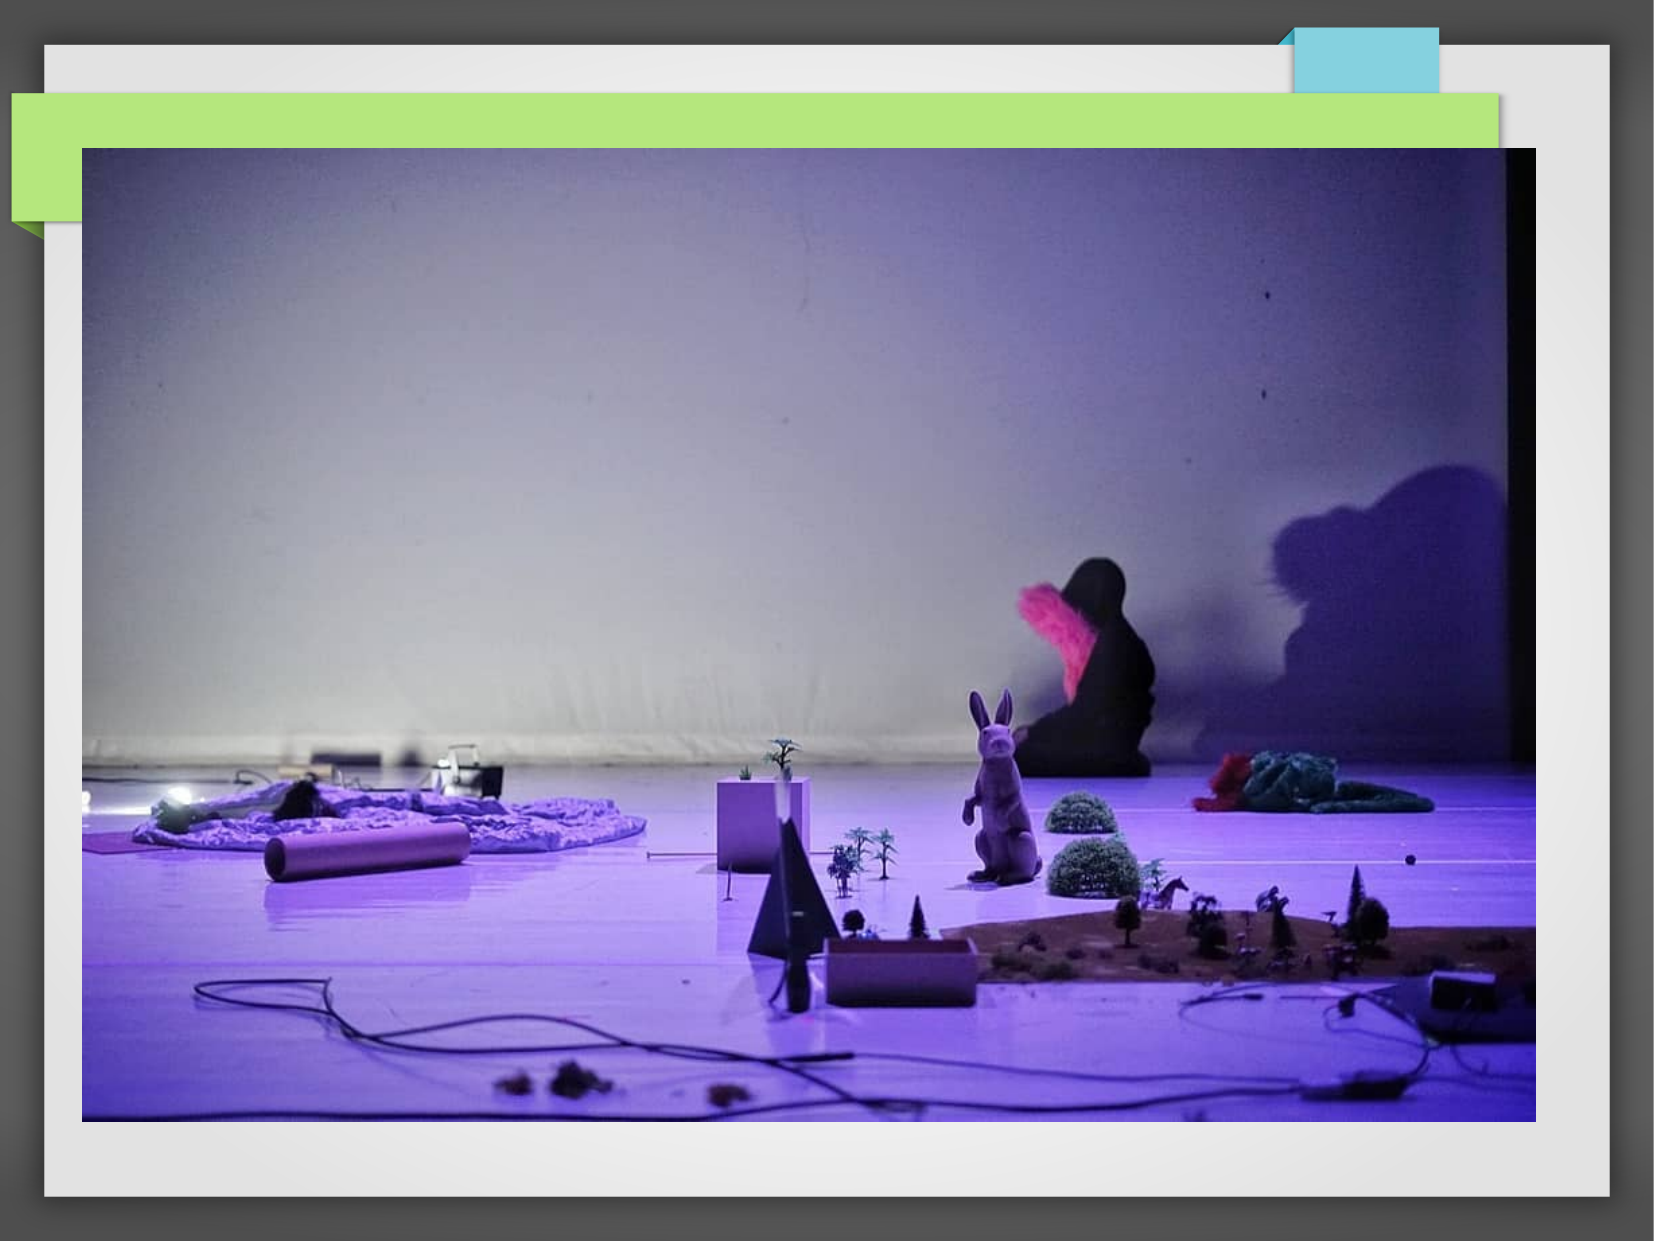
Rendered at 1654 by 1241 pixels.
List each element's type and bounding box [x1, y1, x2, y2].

picture [82, 148, 1536, 1123]
